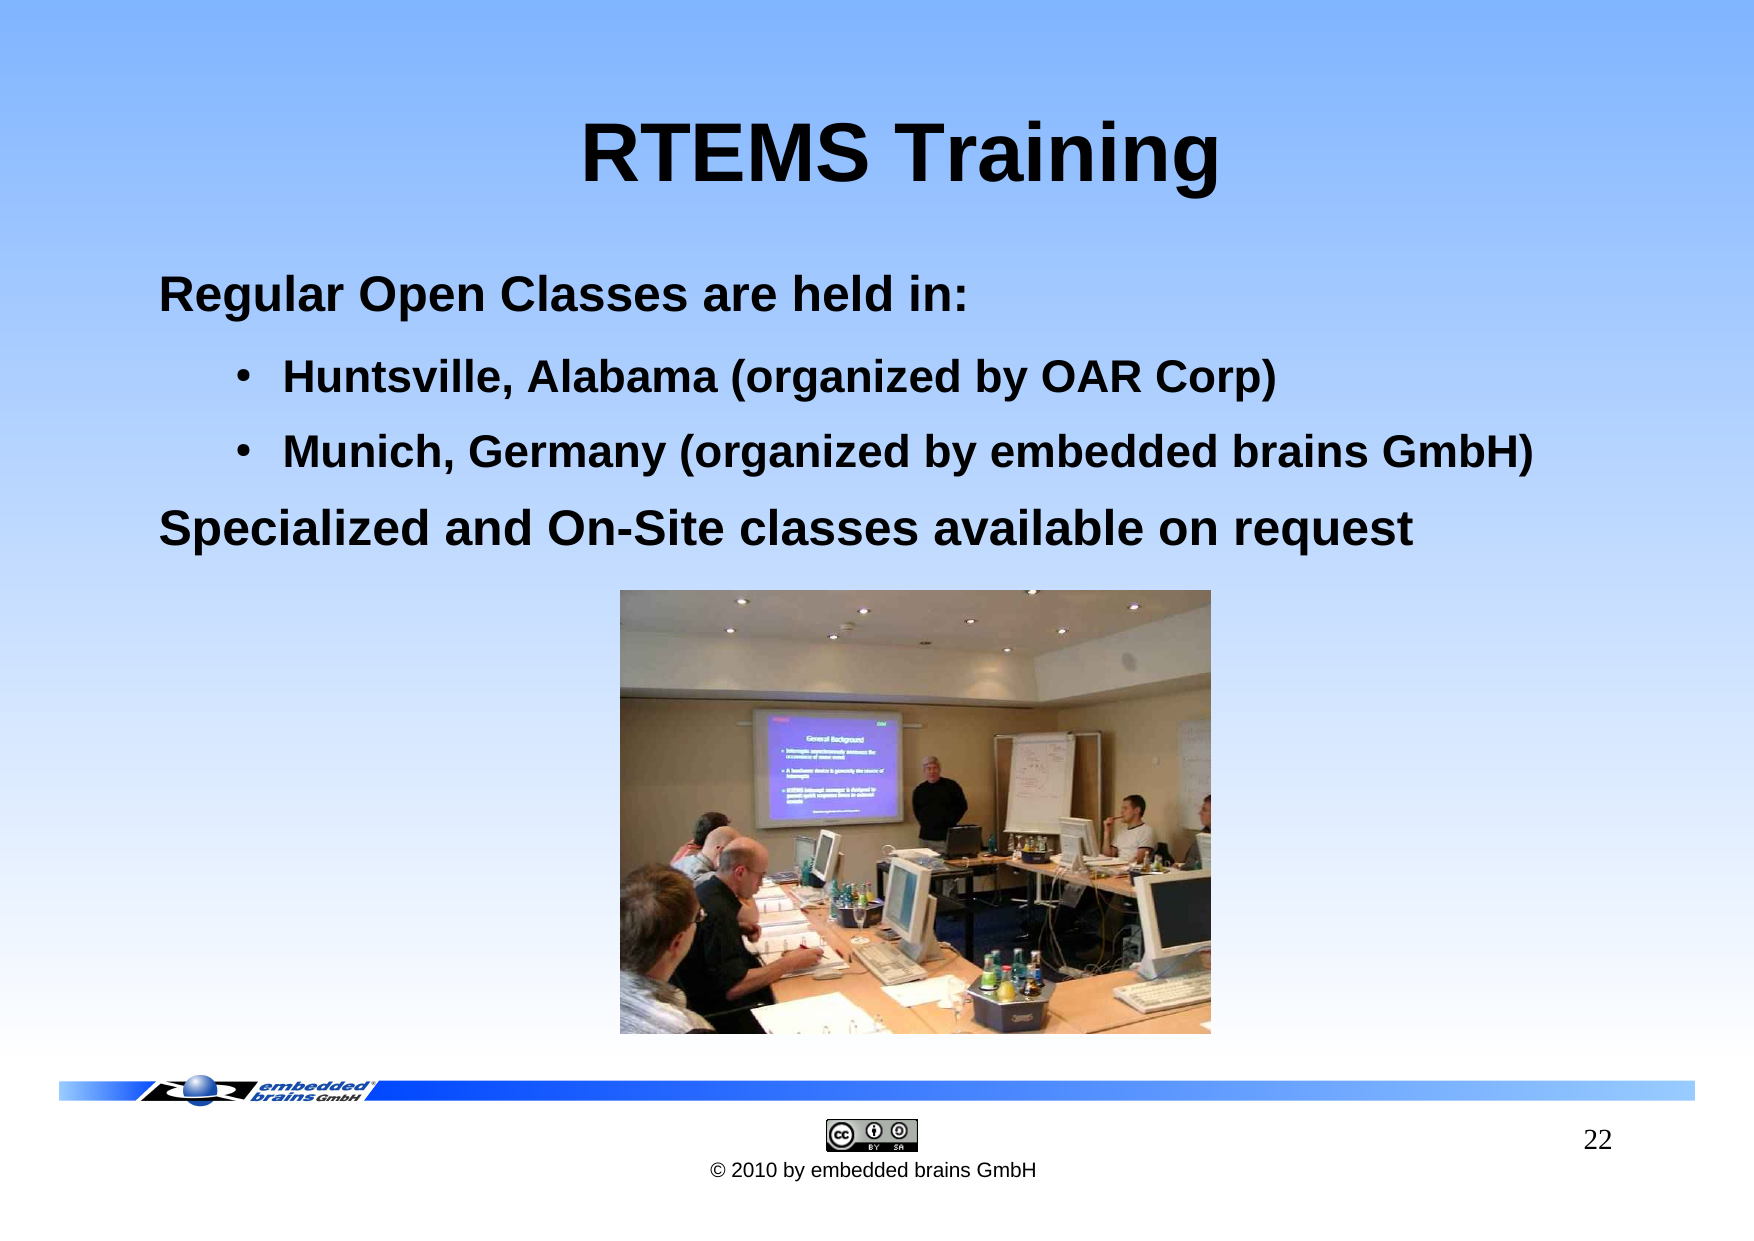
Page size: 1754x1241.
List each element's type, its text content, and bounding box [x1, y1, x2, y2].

picture [620, 590, 1211, 1034]
title RTEMS Training [147, 59, 1620, 247]
list Regular Open Classes are held in: Huntsville, Alabama (organized by OAR Corp) Munich, Germany (organized by embedded brains GmbH) Specialized and On-Site classes available on request [140, 265, 1614, 1048]
picture [135, 1070, 381, 1111]
picture [826, 1119, 918, 1152]
